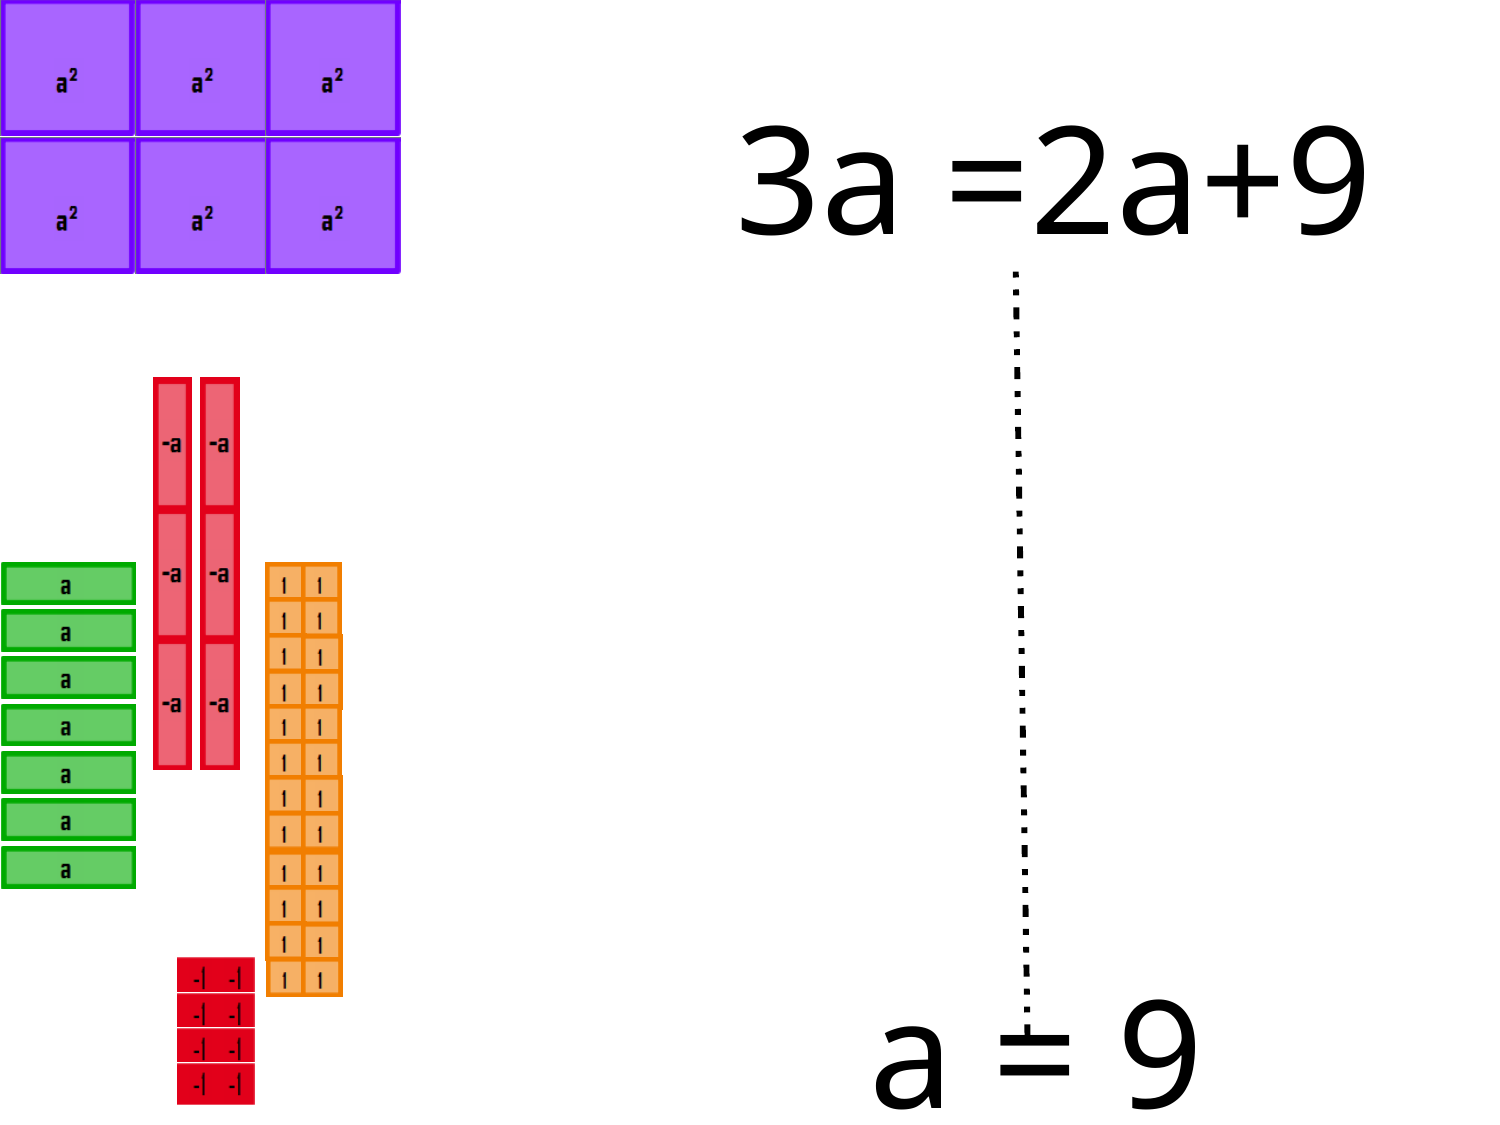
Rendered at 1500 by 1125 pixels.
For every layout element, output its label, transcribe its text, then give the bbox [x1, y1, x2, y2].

picture [0, 609, 136, 652]
picture [0, 751, 136, 794]
picture [265, 562, 343, 998]
picture [0, 562, 136, 605]
picture [0, 798, 136, 841]
text_box a = 9 [854, 950, 1218, 1125]
picture [177, 956, 255, 1106]
picture [200, 377, 240, 770]
text_box 3a =2a+9 [720, 76, 1387, 272]
picture [0, 846, 136, 889]
picture [0, 704, 136, 747]
picture [0, 0, 401, 136]
picture [0, 137, 401, 274]
picture [0, 656, 136, 699]
picture [153, 377, 192, 770]
